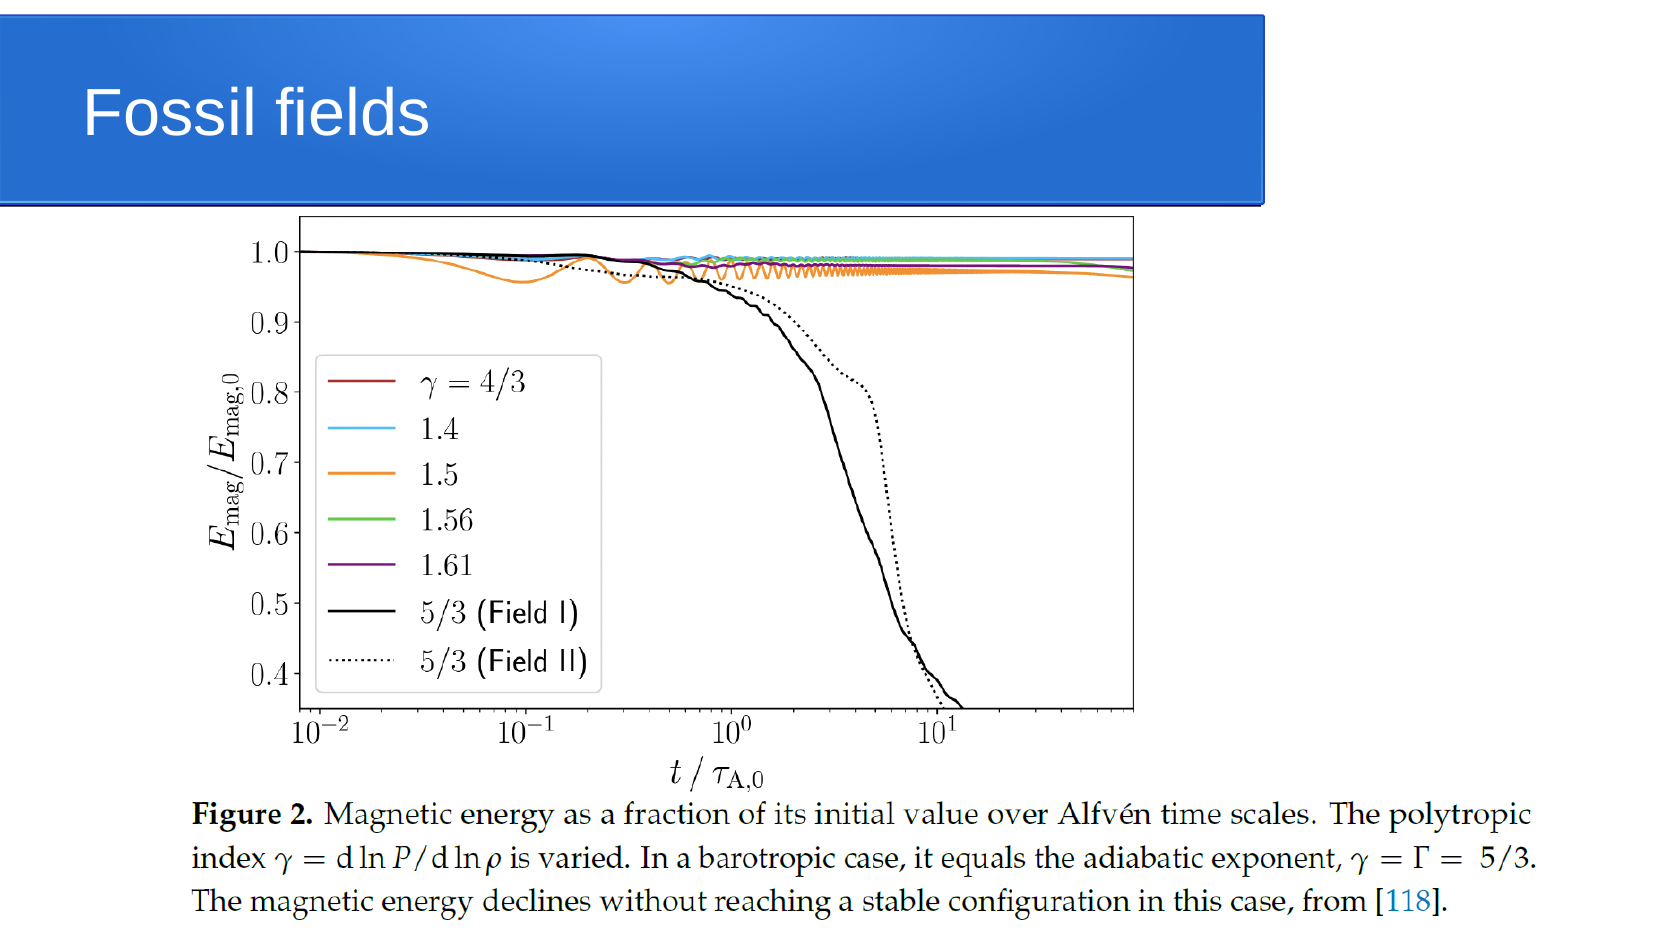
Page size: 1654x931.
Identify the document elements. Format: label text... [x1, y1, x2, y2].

picture [175, 209, 1546, 931]
title Fossil fields [82, 35, 1235, 189]
